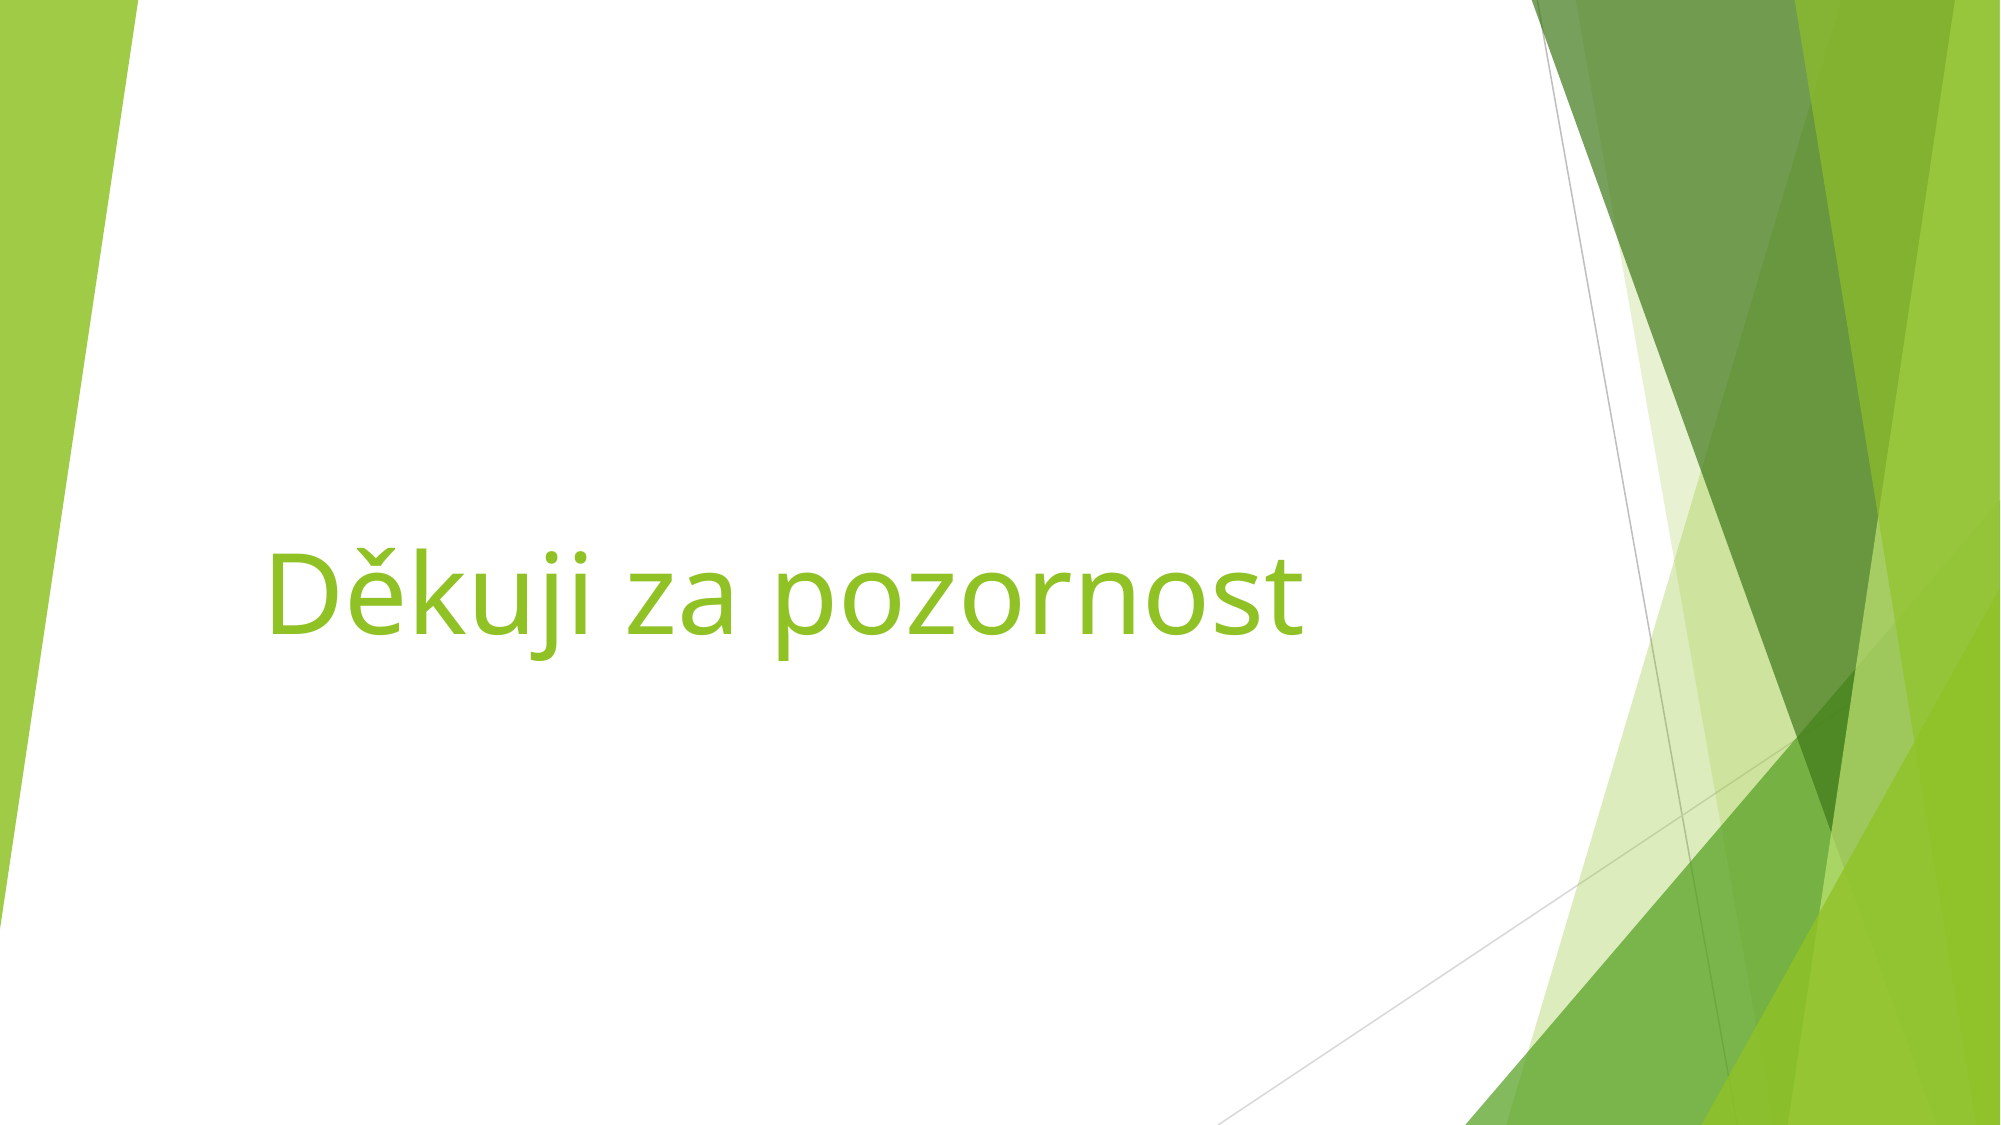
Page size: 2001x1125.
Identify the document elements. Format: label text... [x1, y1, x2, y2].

title Děkuji za pozornost [247, 394, 1522, 665]
